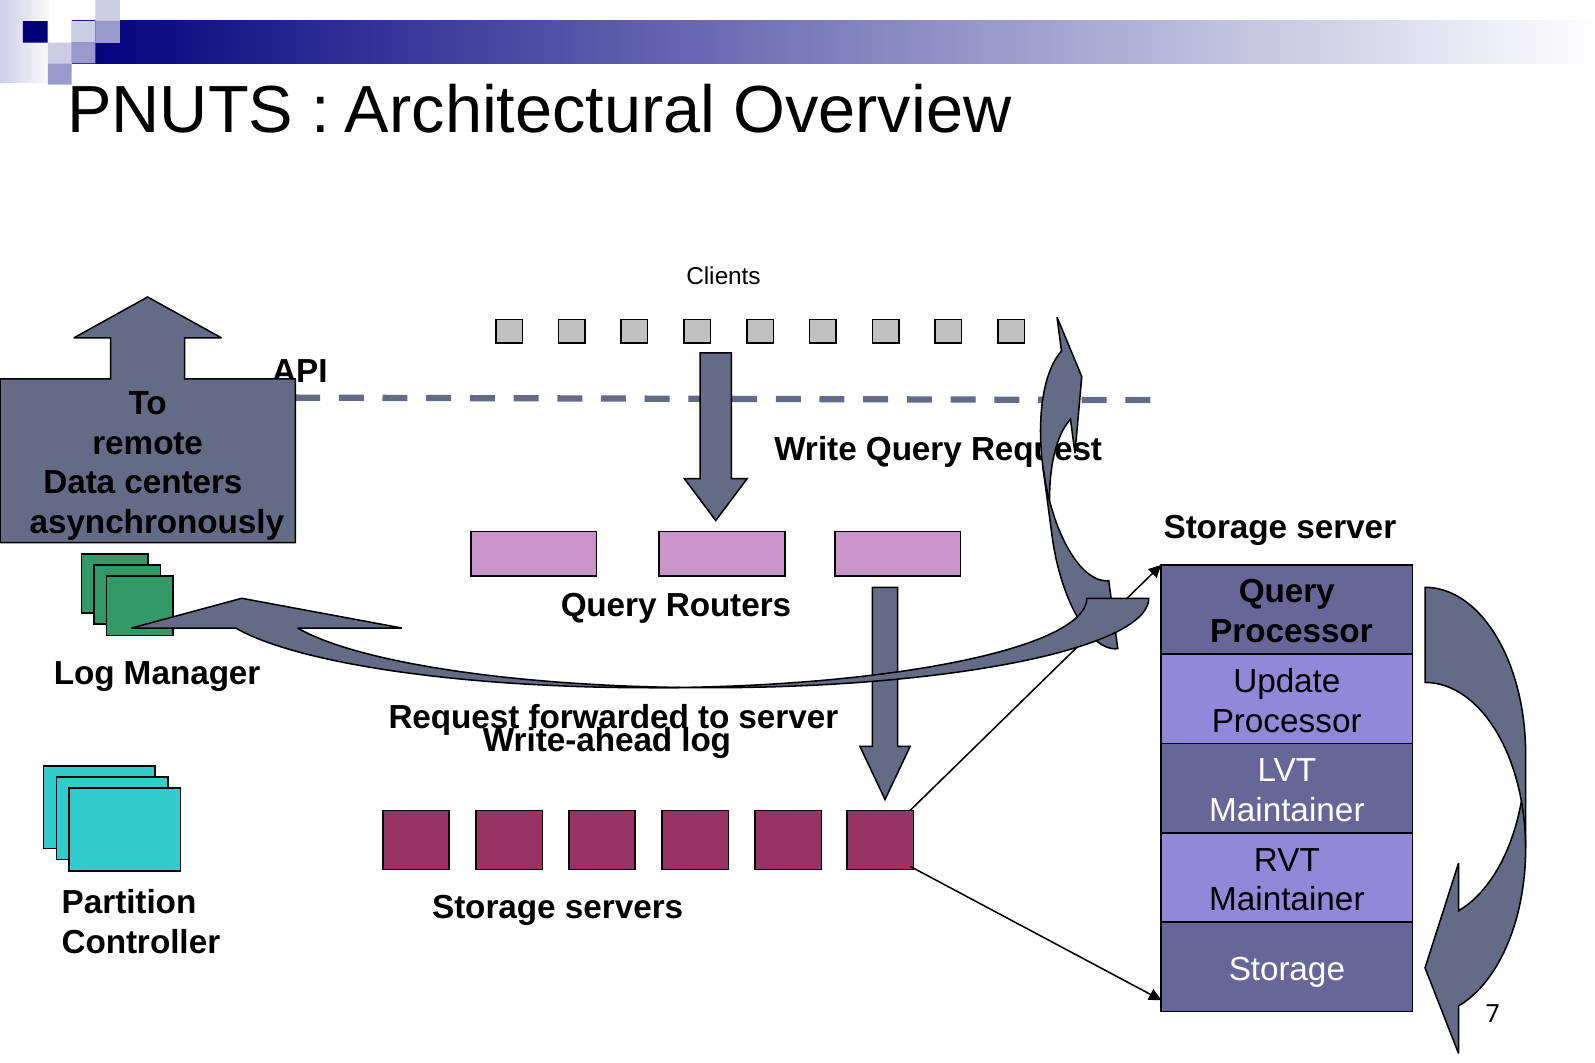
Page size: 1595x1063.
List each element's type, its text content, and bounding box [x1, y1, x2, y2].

text_box [683, 319, 711, 343]
text_box Storage servers [417, 877, 699, 933]
text_box Log Manager [39, 643, 276, 699]
text_box [754, 810, 822, 870]
text_box [834, 531, 961, 576]
text_box Request forwarded to server [373, 687, 855, 744]
text_box [495, 319, 523, 343]
title PNUTS : Architectural Overview [52, 22, 1541, 154]
text_box [935, 319, 962, 343]
text_box [847, 810, 914, 870]
text_box Update Processor [1161, 655, 1413, 743]
text_box Query Processor [1161, 564, 1413, 655]
text_box [661, 810, 729, 870]
text_box Storage server [1148, 497, 1480, 554]
text_box To remote Data centers asynchronously [0, 296, 296, 543]
text_box [872, 319, 900, 343]
text_box [809, 319, 837, 343]
text_box [568, 810, 636, 870]
text_box [475, 810, 543, 870]
text_box [470, 531, 597, 576]
text_box [43, 765, 181, 871]
text_box API [257, 341, 358, 398]
text_box LVT Maintainer [1161, 743, 1413, 832]
text_box [684, 352, 748, 521]
text_box [81, 317, 1149, 800]
text_box [621, 319, 648, 343]
text_box Partition Controller [46, 872, 236, 969]
text_box [558, 319, 586, 343]
text_box RVT Maintainer [1161, 832, 1413, 922]
text_box Write-ahead log [468, 710, 747, 766]
list Clients [671, 252, 873, 297]
text_box [997, 319, 1025, 343]
text_box Query Routers [546, 575, 835, 632]
text_box [746, 319, 774, 343]
text_box [659, 531, 785, 575]
text_box Write Query Request [759, 419, 1043, 476]
text_box Write Query Request [1051, 419, 1118, 476]
text_box [1425, 587, 1526, 1054]
text_box [382, 810, 450, 870]
text_box Storage [1161, 922, 1413, 1012]
